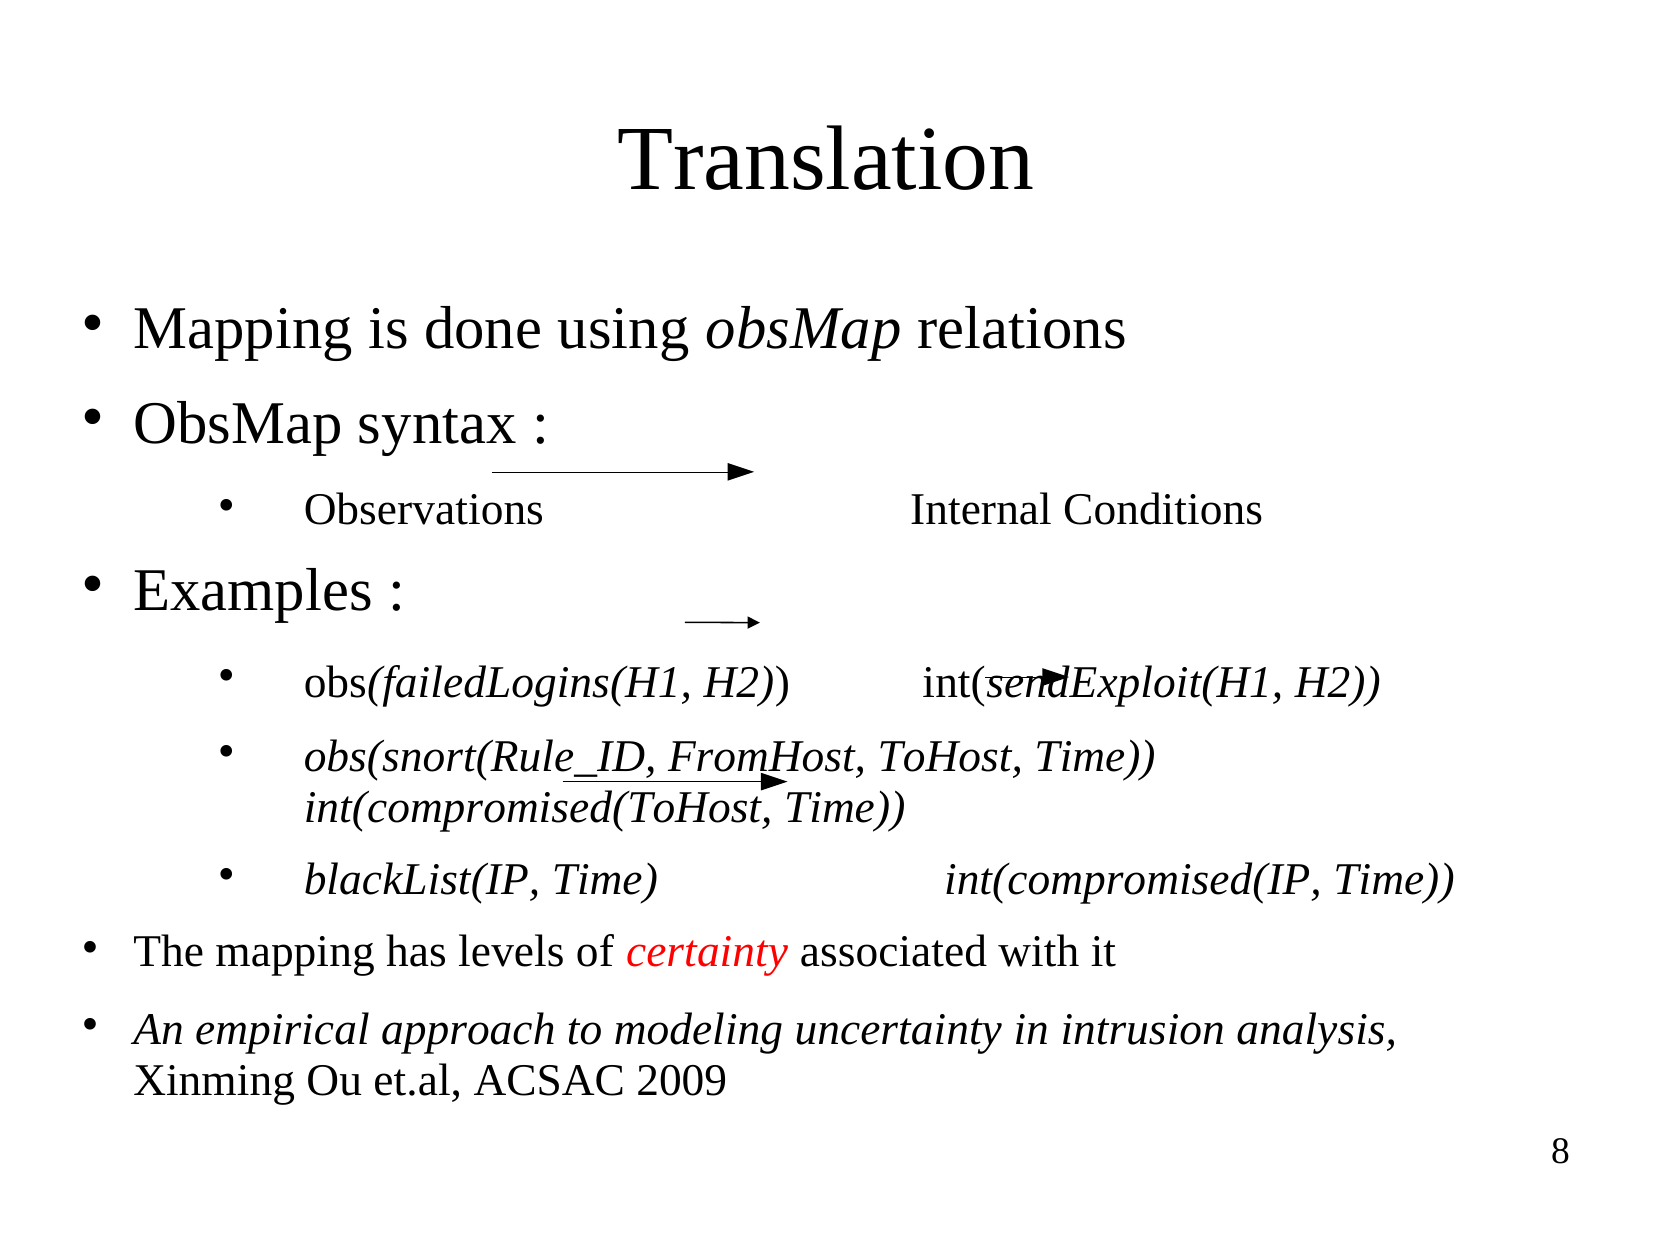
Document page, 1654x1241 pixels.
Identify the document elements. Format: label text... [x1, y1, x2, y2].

list Mapping is done using obsMap relations ObsMap syntax : Observations Internal Conditions Examples : obs(failedLogins(H1, H2)) int(sendExploit(H1, H2)) obs(snort(Rule_ID, FromHost, ToHost, Time)) int(compromised(ToHost, Time)) blackList(IP, Time) int(compromised(IP, Time)) The mapping has levels of certainty associated with it An empirical approach to modeling uncertainty in intrusion analysis, Xinming Ou et.al, ACSAC 2009 [82, 290, 1571, 1109]
title Translation [82, 62, 1571, 255]
